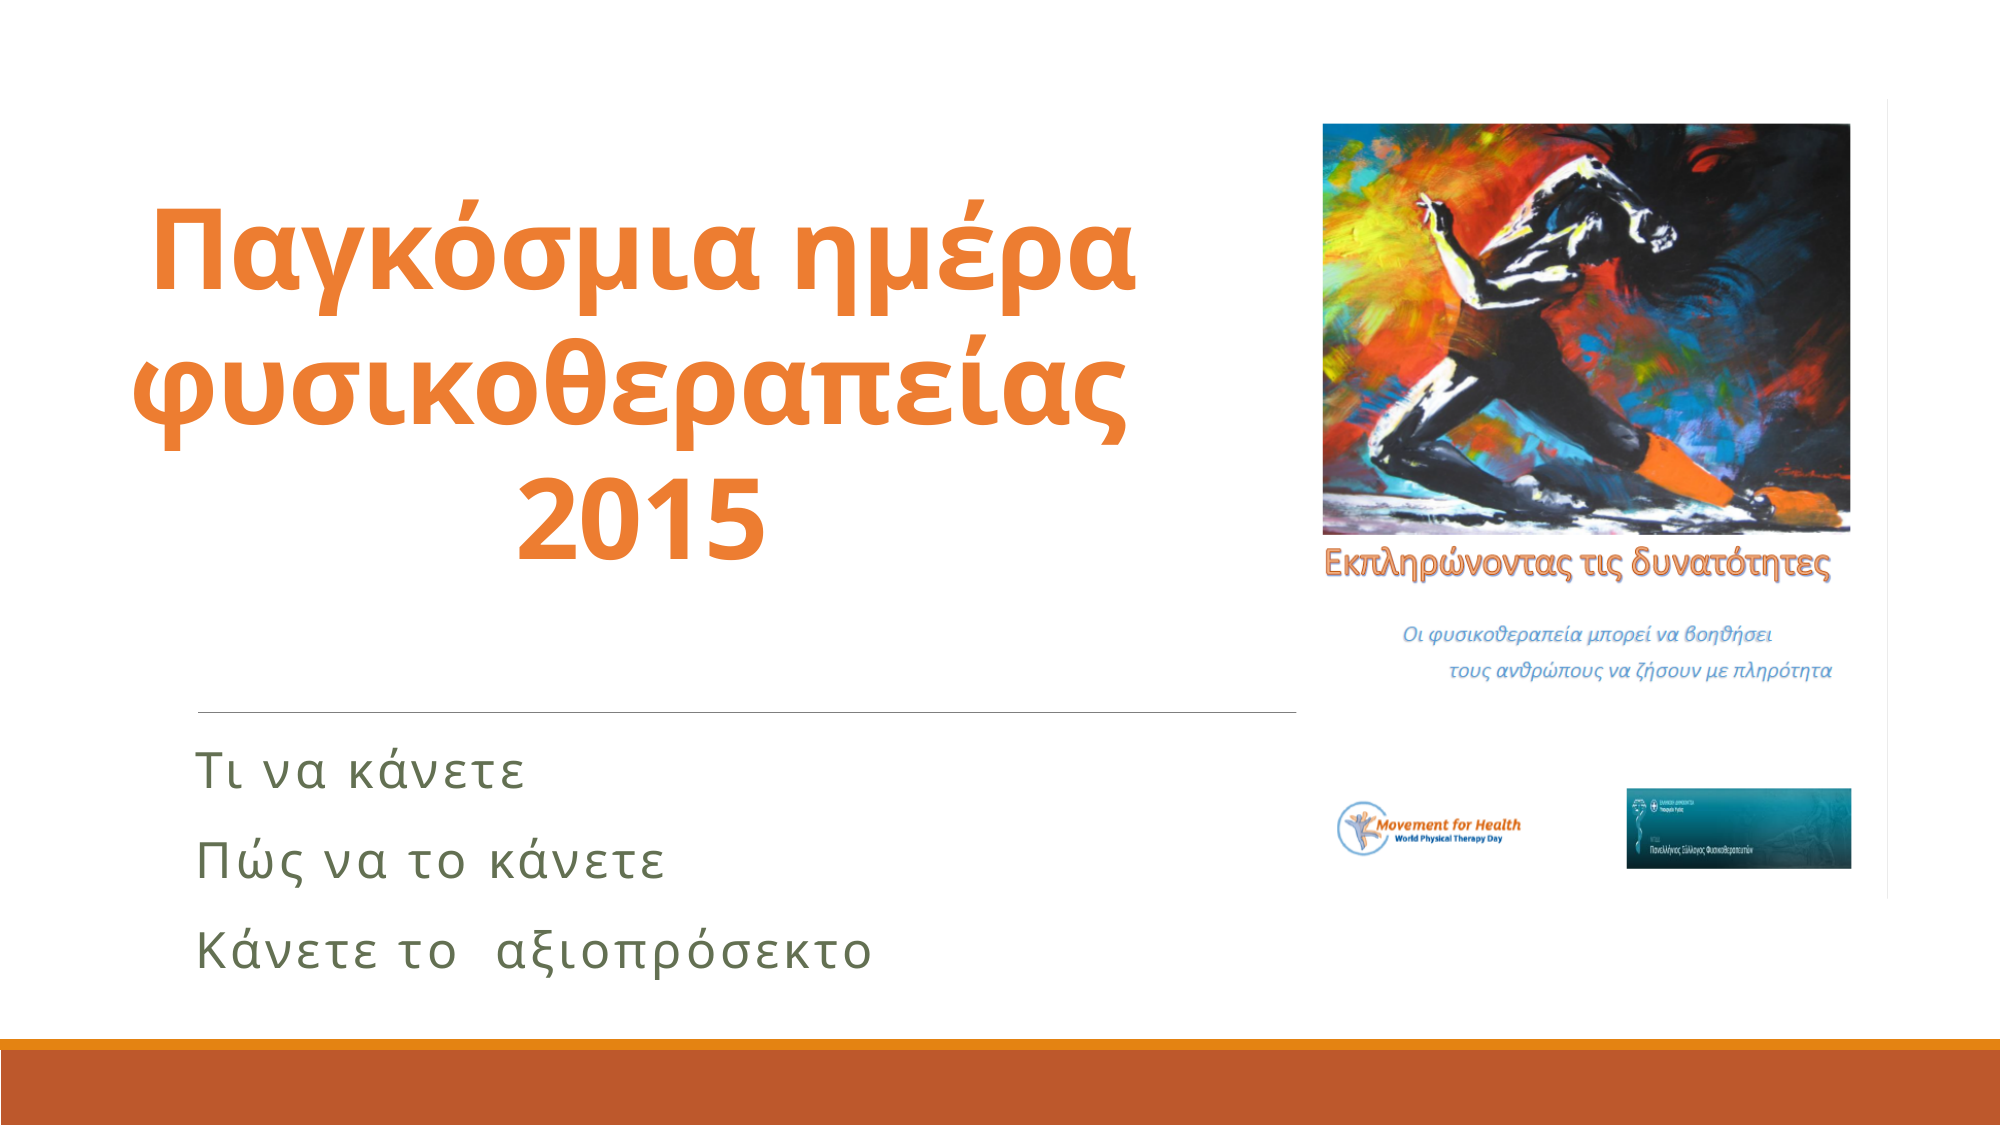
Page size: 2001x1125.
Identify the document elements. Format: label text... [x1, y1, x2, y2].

picture [1296, 99, 1888, 911]
title Παγκόσμια ημέρα φυσικοθεραπείας 2015 [61, 99, 1224, 590]
subtitle Τι να κάνετε Πώς να το κάνετε Κάνετε το αξιοπρόσεκτο [180, 701, 1831, 1002]
